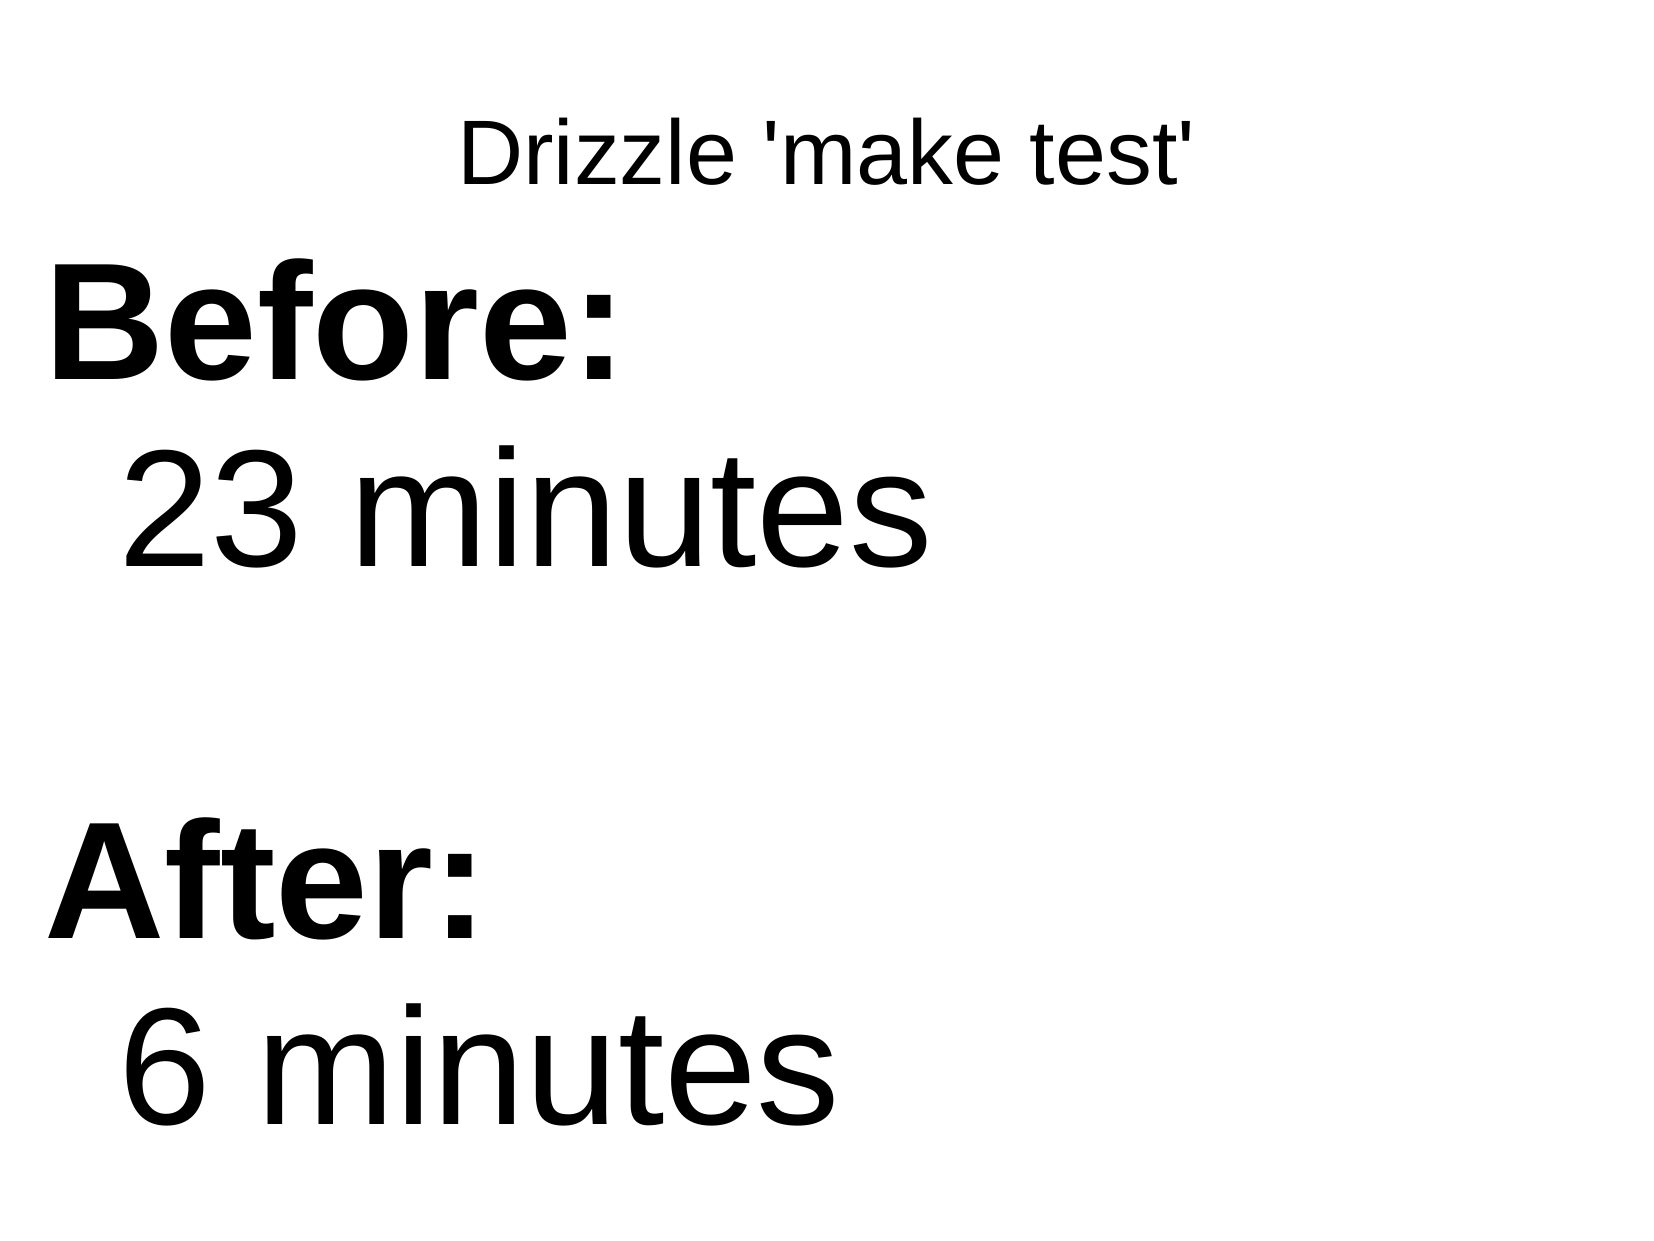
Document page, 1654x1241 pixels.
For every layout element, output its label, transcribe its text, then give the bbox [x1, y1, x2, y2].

title Drizzle 'make test' [82, 56, 1571, 221]
text_box Before: 23 minutes After: 6 minutes [29, 221, 1625, 1210]
